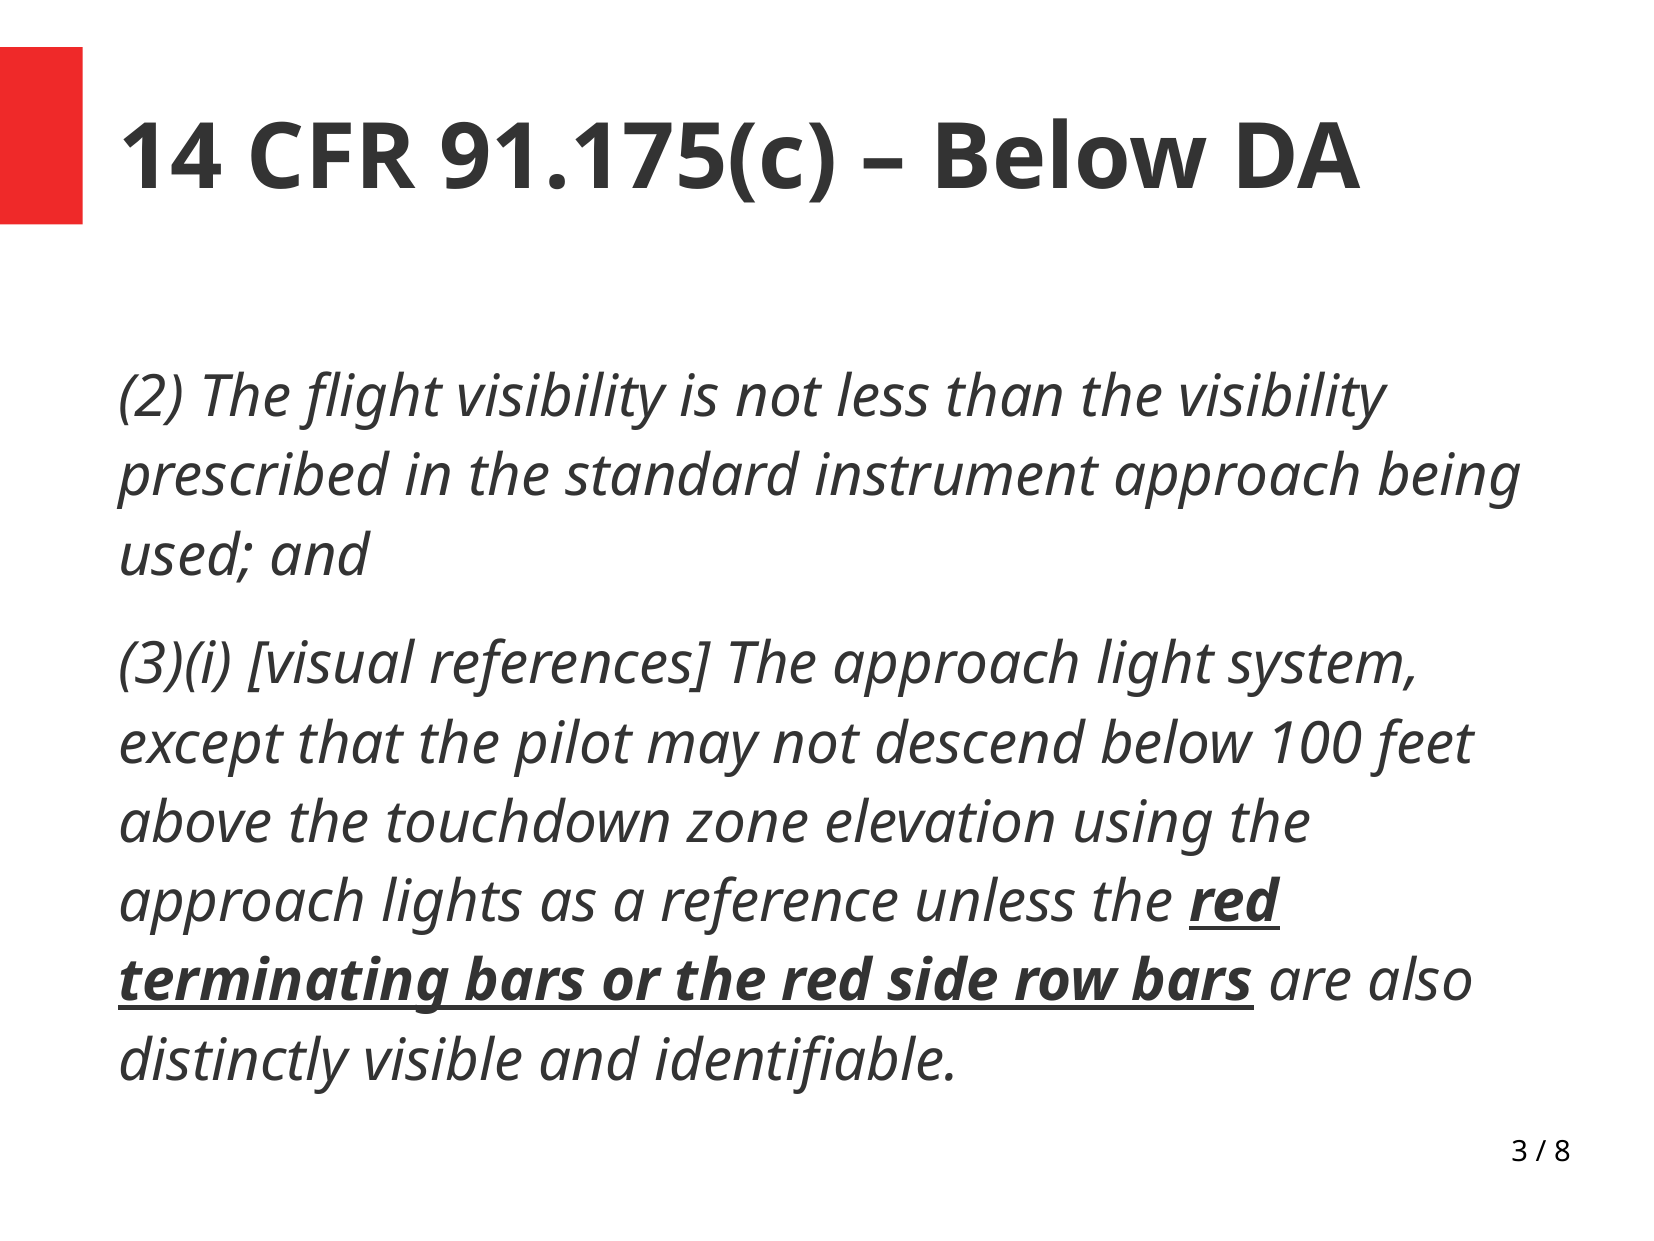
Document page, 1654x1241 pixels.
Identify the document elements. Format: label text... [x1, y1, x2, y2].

list (2) The flight visibility is not less than the visibility prescribed in the standard instrument approach being used; and (3)(i) [visual references] The approach light system, except that the pilot may not descend below 100 feet above the touchdown zone elevation using the approach lights as a reference unless the red terminating bars or the red side row bars are also distinctly visible and identifiable. [118, 354, 1536, 1074]
title 14 CFR 91.175(c) – Below DA [118, 49, 1571, 257]
